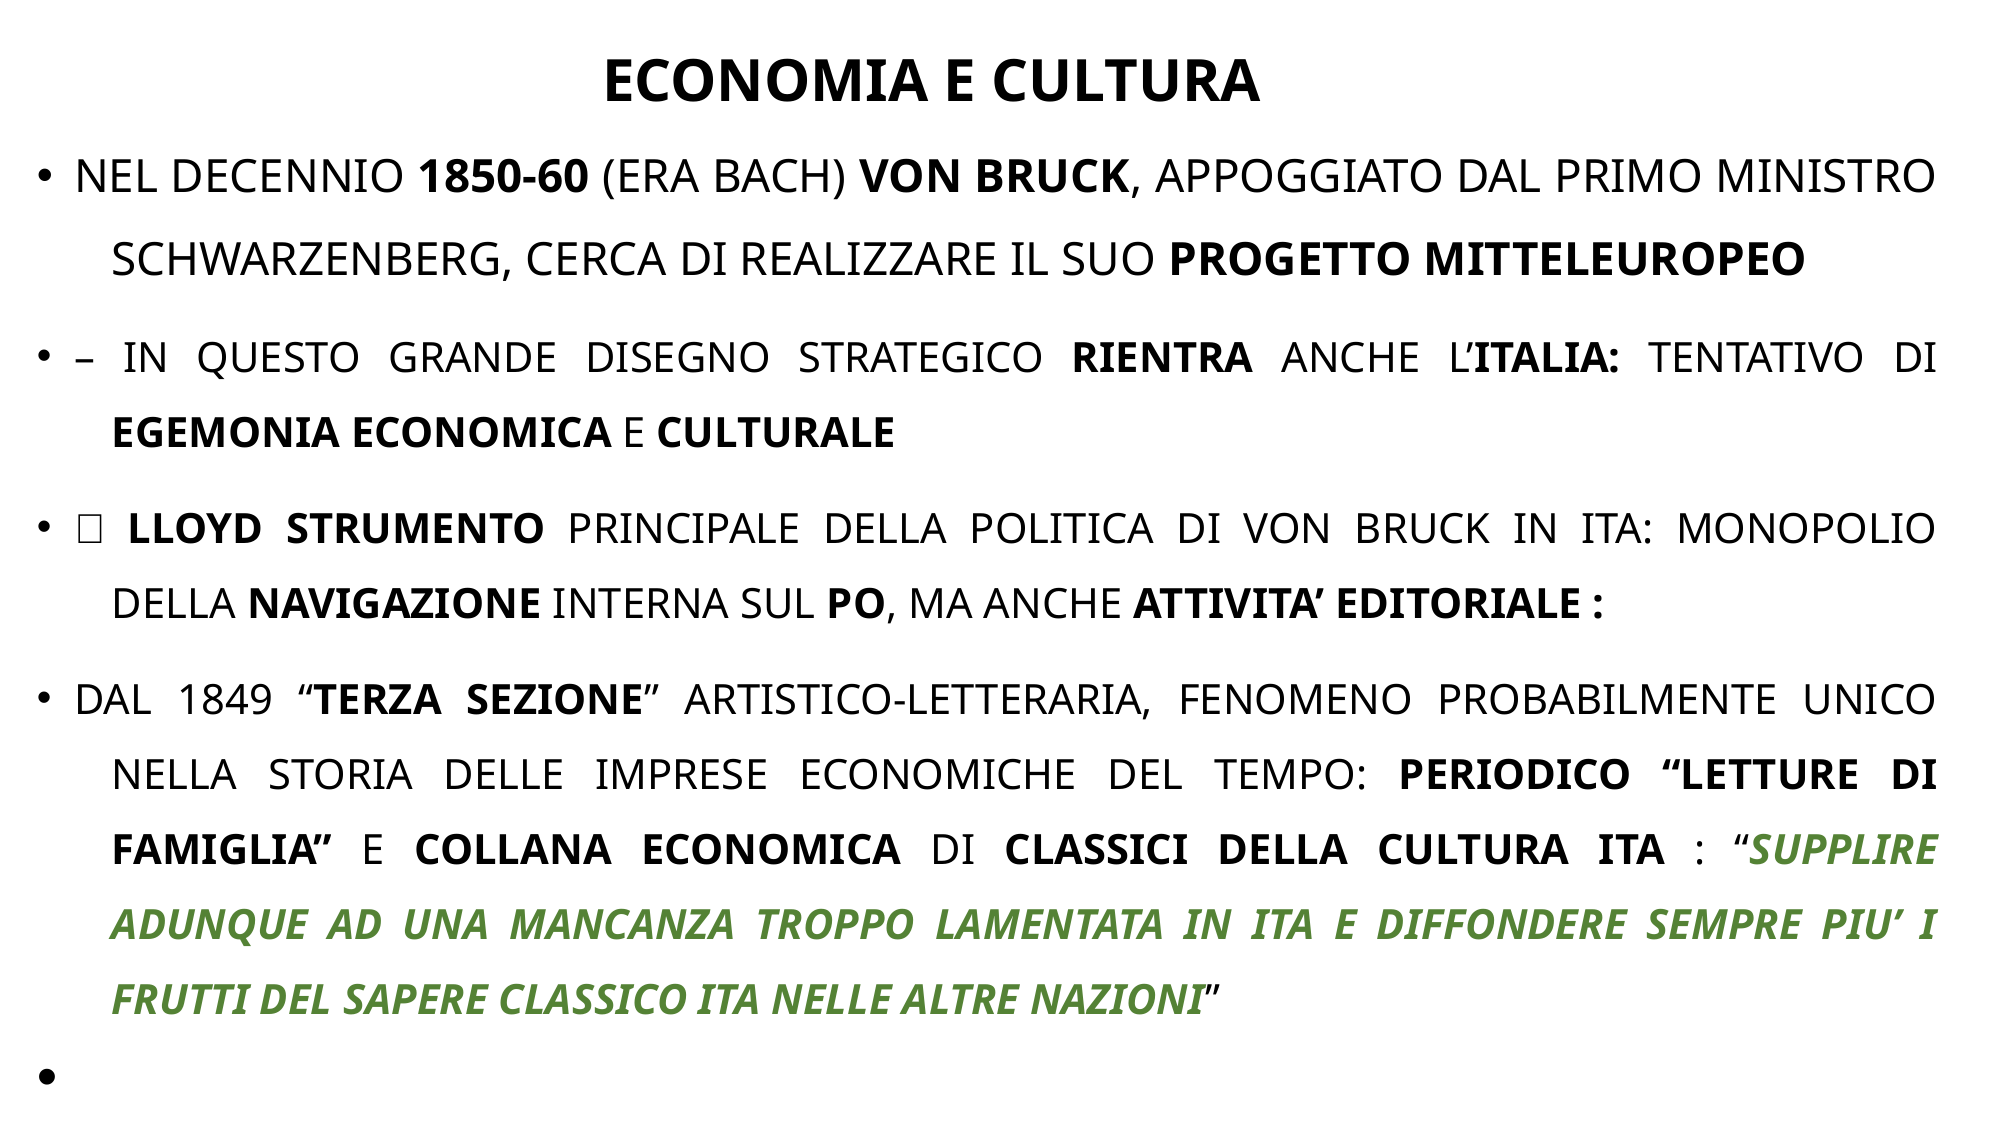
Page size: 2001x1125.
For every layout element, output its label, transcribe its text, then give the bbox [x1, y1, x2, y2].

list NEL DECENNIO 1850-60 (ERA BACH) VON BRUCK, APPOGGIATO DAL PRIMO MINISTRO SCHWARZENBERG, CERCA DI REALIZZARE IL SUO PROGETTO MITTELEUROPEO – IN QUESTO GRANDE DISEGNO STRATEGICO RIENTRA ANCHE L’ITALIA: TENTATIVO DI EGEMONIA ECONOMICA E CULTURALE  LLOYD STRUMENTO PRINCIPALE DELLA POLITICA DI VON BRUCK IN ITA: MONOPOLIO DELLA NAVIGAZIONE INTERNA SUL PO, MA ANCHE ATTIVITA’ EDITORIALE : DAL 1849 “TERZA SEZIONE” ARTISTICO-LETTERARIA, FENOMENO PROBABILMENTE UNICO NELLA STORIA DELLE IMPRESE ECONOMICHE DEL TEMPO: PERIODICO “LETTURE DI FAMIGLIA” E COLLANA ECONOMICA DI CLASSICI DELLA CULTURA ITA : “SUPPLIRE ADUNQUE AD UNA MANCANZA TROPPO LAMENTATA IN ITA E DIFFONDERE SEMPRE PIU’ I FRUTTI DEL SAPERE CLASSICO ITA NELLE ALTRE NAZIONI” [21, 112, 1953, 1101]
title ECONOMIA E CULTURA [69, 43, 1795, 66]
